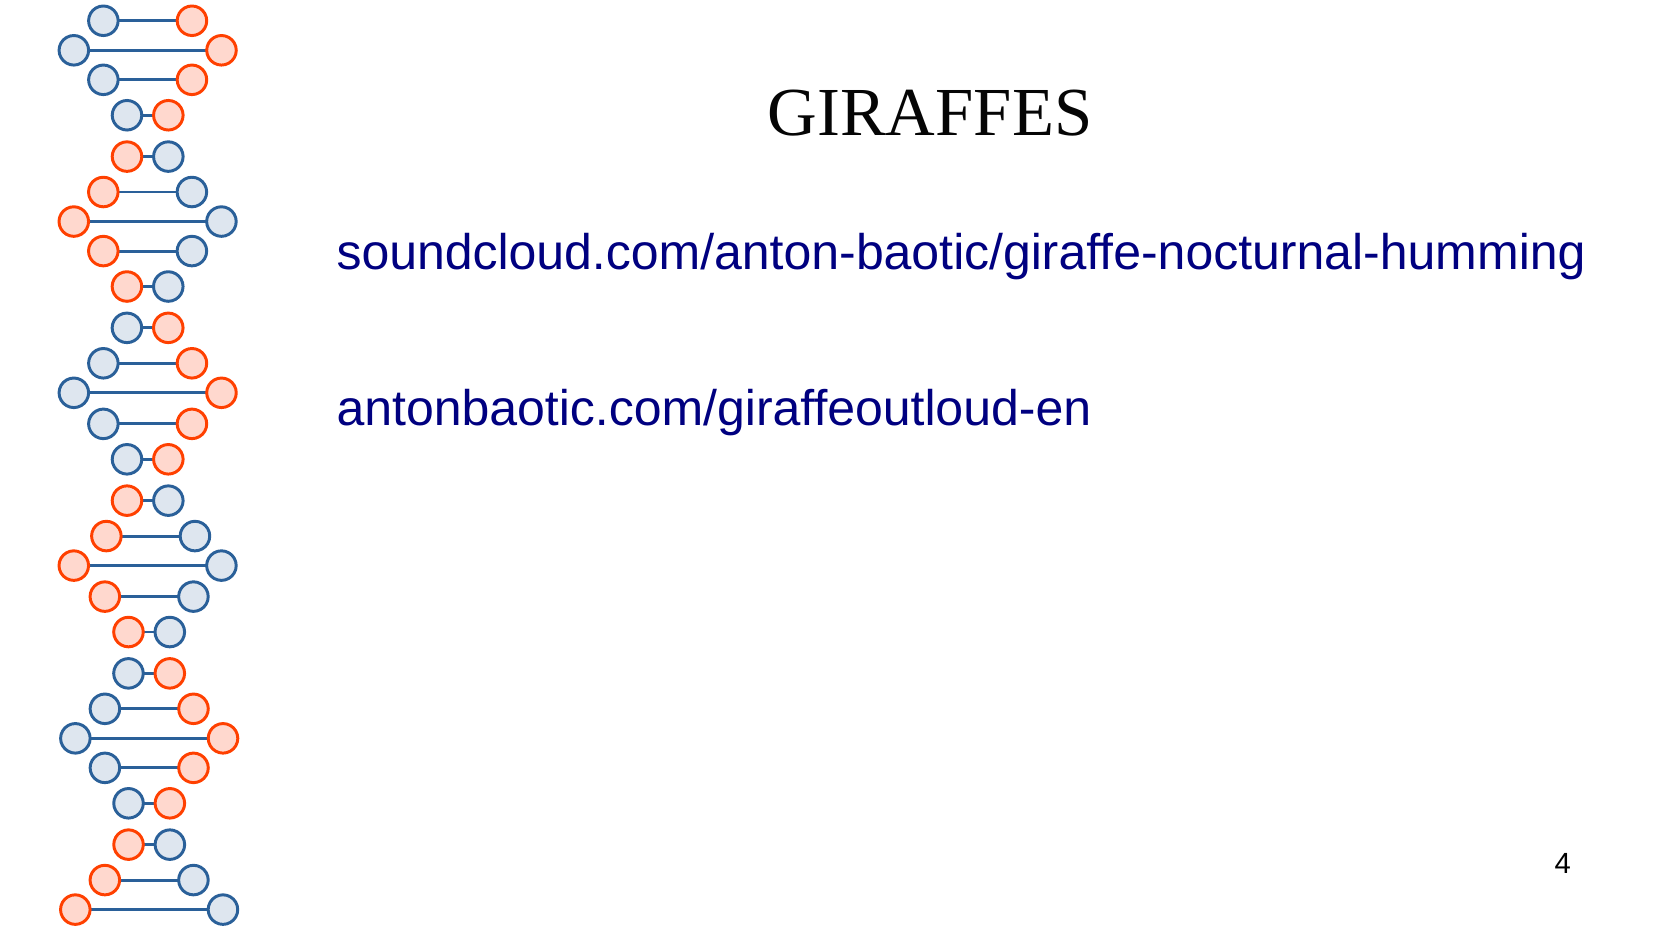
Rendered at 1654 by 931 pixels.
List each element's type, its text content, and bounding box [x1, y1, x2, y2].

list soundcloud.com/anton-baotic/giraffe-nocturnal-humming antonbaotic.com/giraffeoutloud-en [265, 224, 1595, 764]
title GIRAFFES [265, 35, 1595, 189]
